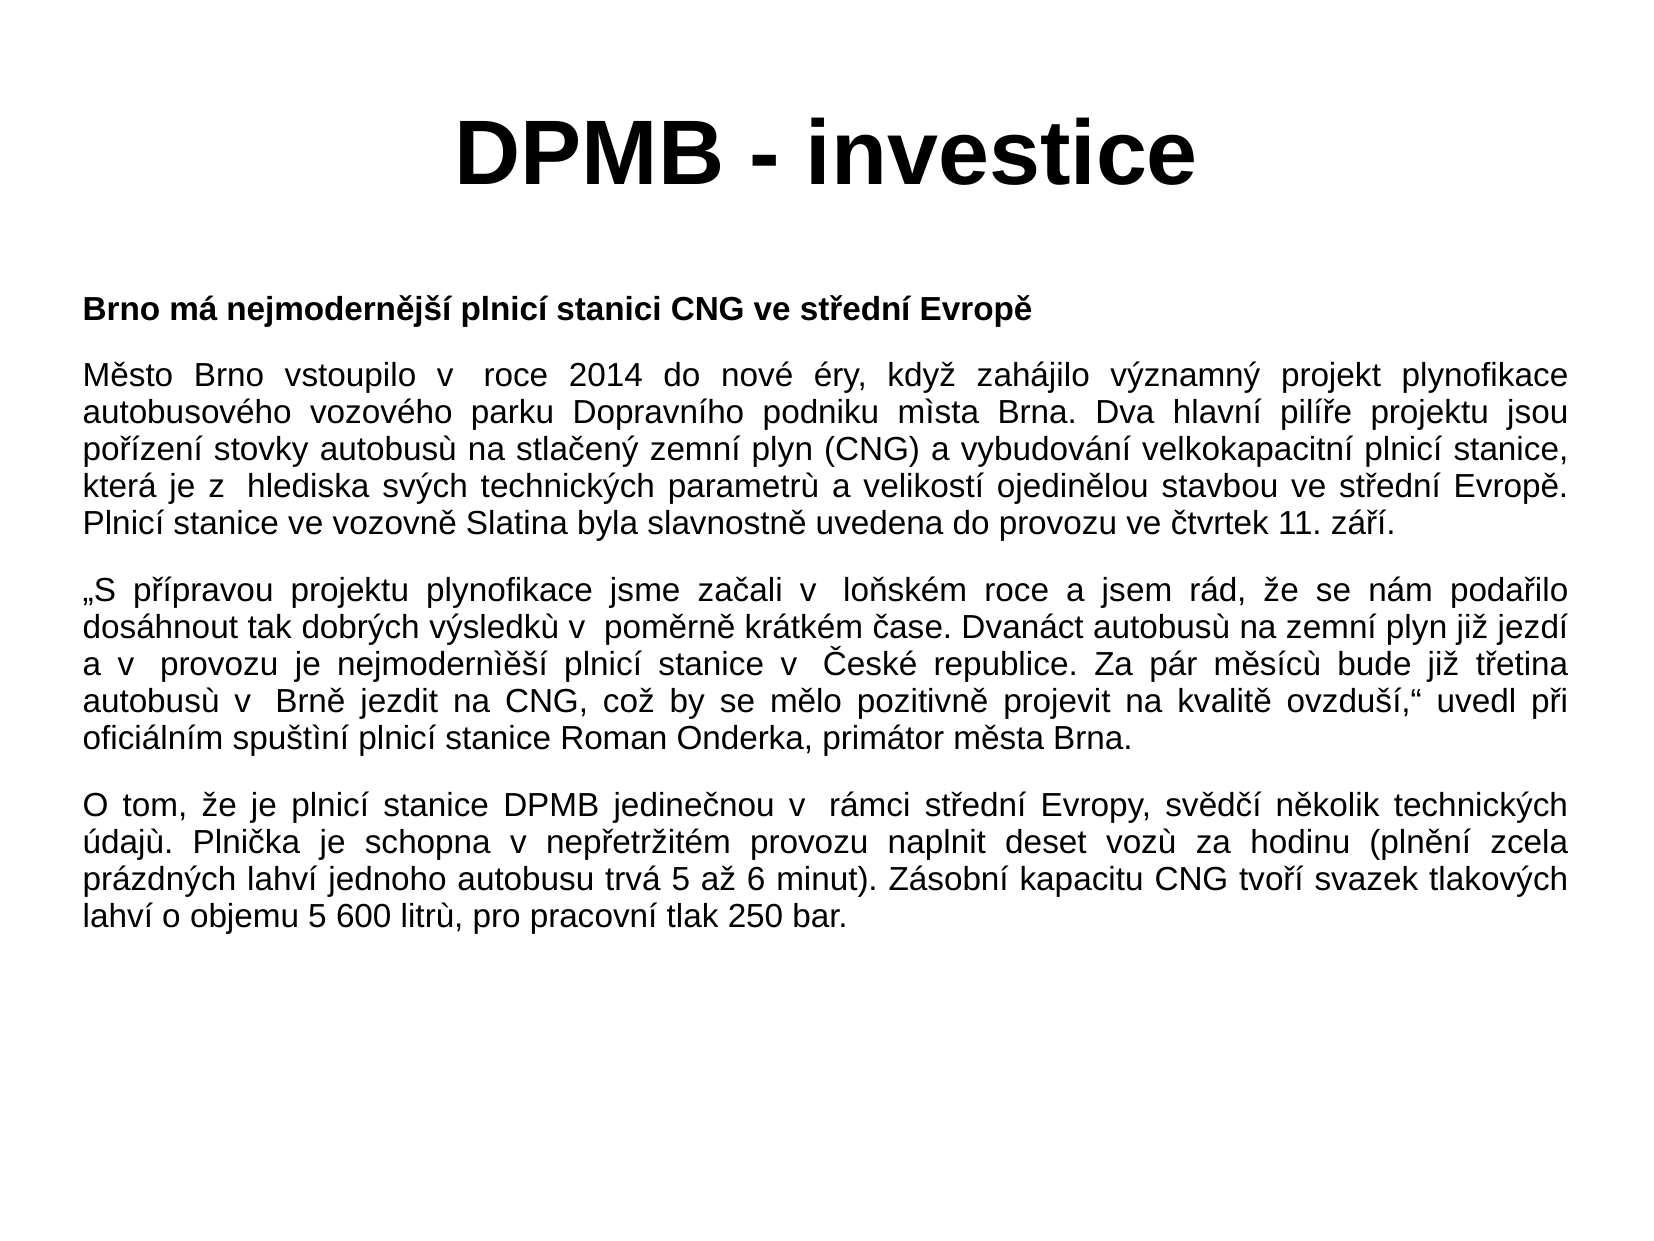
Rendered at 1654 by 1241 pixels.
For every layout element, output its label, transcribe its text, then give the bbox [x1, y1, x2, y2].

title DPMB - investice [82, 49, 1571, 257]
list Brno má nejmodernější plnicí stanici CNG ve střední Evropě Město Brno vstoupilo v roce 2014 do nové éry, když zahájilo významný projekt plynofikace autobusového vozového parku Dopravního podniku mìsta Brna. Dva hlavní pilíře projektu jsou pořízení stovky autobusù na stlačený zemní plyn (CNG) a vybudování velkokapacitní plnicí stanice, která je z hlediska svých technických parametrù a velikostí ojedinělou stavbou ve střední Evropě. Plnicí stanice ve vozovně Slatina byla slavnostně uvedena do provozu ve čtvrtek 11. září. „S přípravou projektu plynofikace jsme začali v loňském roce a jsem rád, že se nám podařilo dosáhnout tak dobrých výsledkù v poměrně krátkém čase. Dvanáct autobusù na zemní plyn již jezdí a v provozu je nejmodernìěší plnicí stanice v České republice. Za pár měsícù bude již třetina autobusù v Brně jezdit na CNG, což by se mělo pozitivně projevit na kvalitě ovzduší,“ uvedl při oficiálním spuštìní plnicí stanice Roman Onderka, primátor města Brna. O tom, že je plnicí stanice DPMB jedinečnou v rámci střední Evropy, svědčí několik technických údajù. Plnička je schopna v nepřetržitém provozu naplnit deset vozù za hodinu (plnění zcela prázdných lahví jednoho autobusu trvá 5 až 6 minut). Zásobní kapacitu CNG tvoří svazek tlakových lahví o objemu 5 600 litrù, pro pracovní tlak 250 bar. [82, 290, 1571, 1109]
